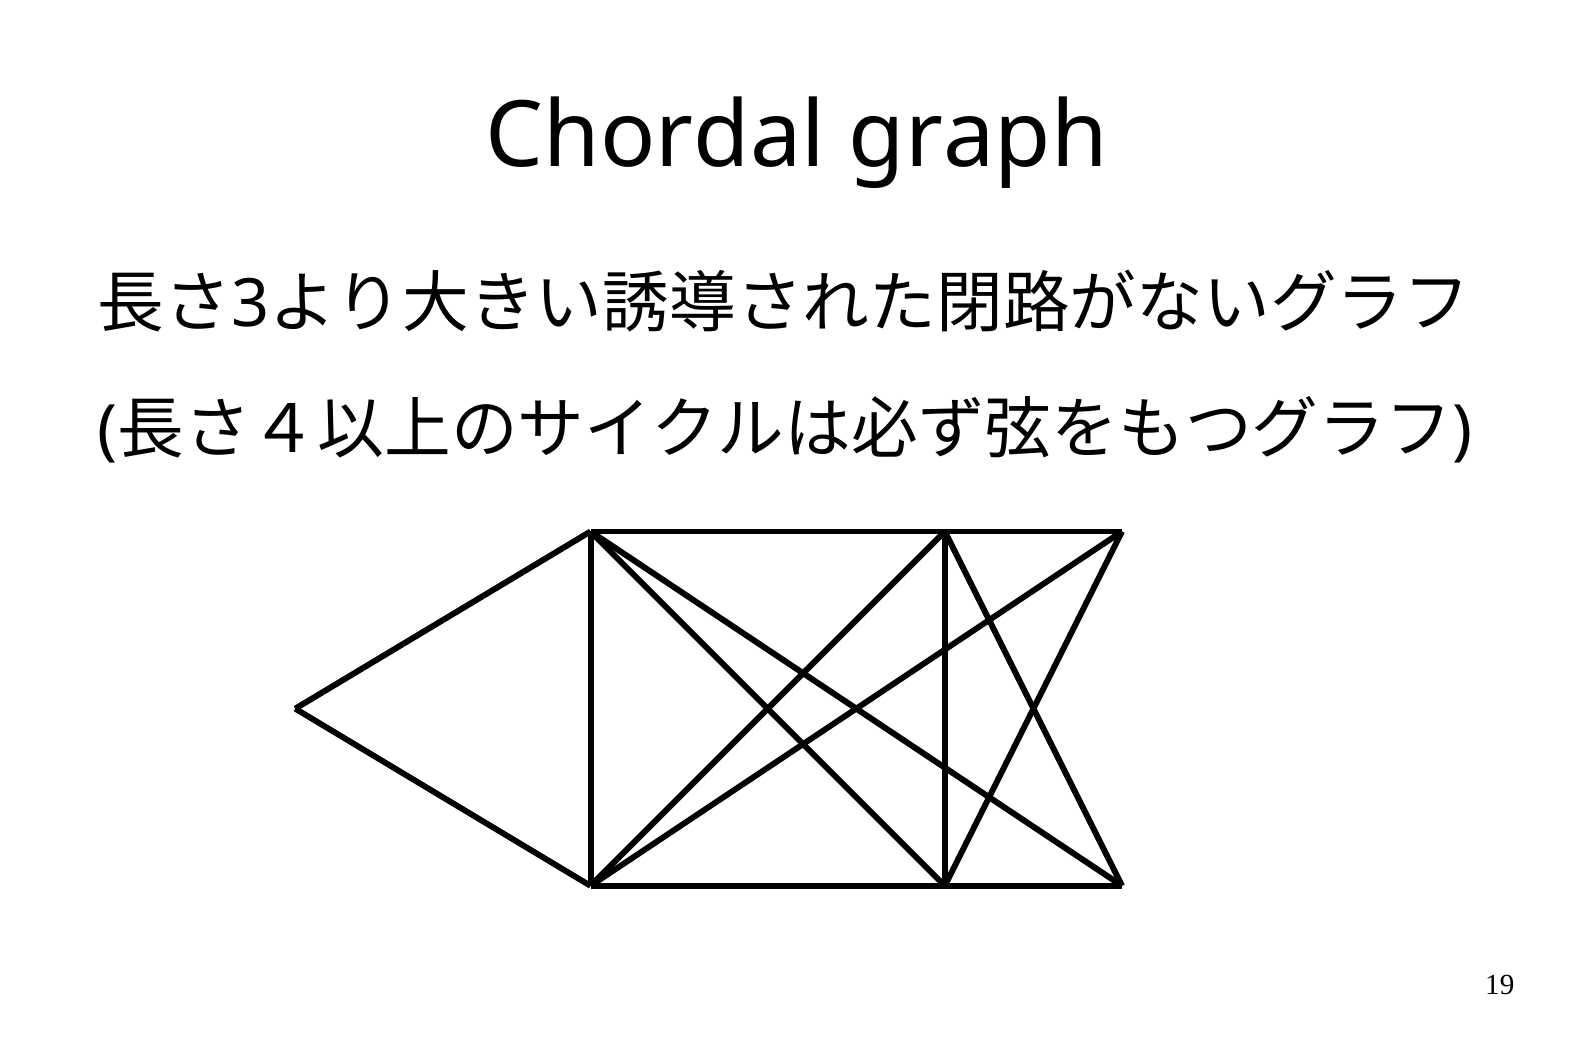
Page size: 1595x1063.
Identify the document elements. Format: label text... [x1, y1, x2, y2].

title Chordal graph [79, 42, 1515, 220]
list 長さ3より大きい誘導された閉路がないグラフ (長さ４以上のサイクルは必ず弦をもつグラフ) [79, 248, 1515, 951]
